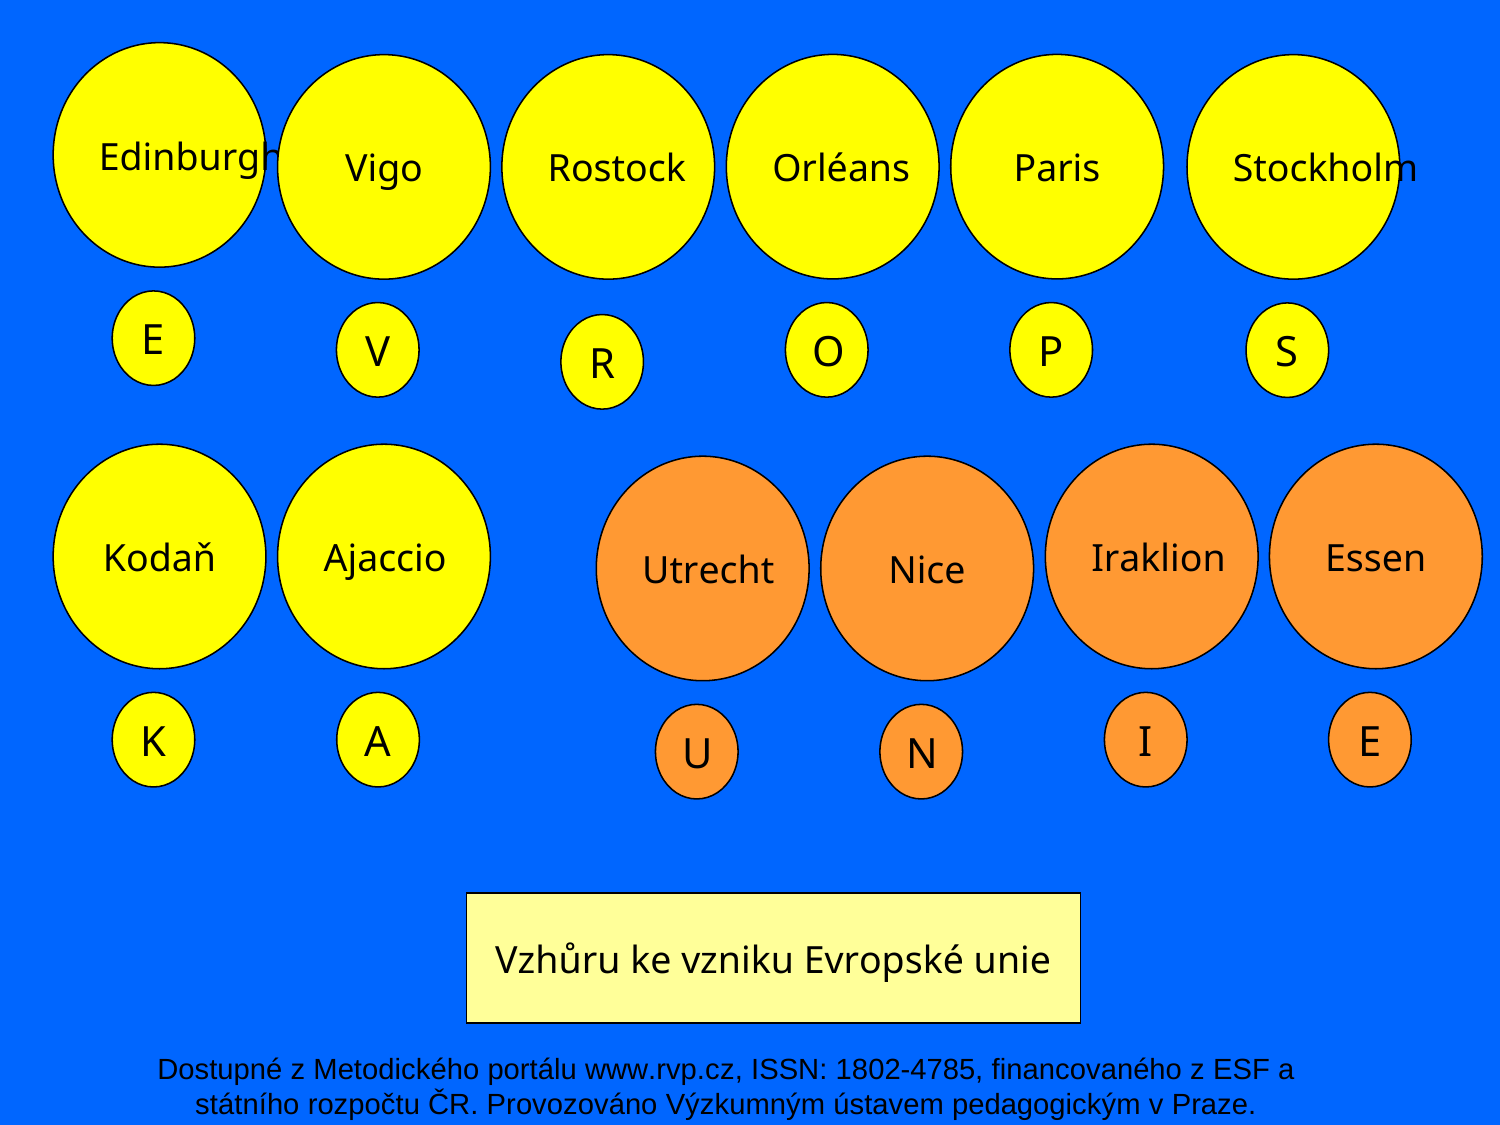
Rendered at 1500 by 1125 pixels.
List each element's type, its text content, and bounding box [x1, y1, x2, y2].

text_box Paris [950, 54, 1164, 279]
text_box P [1009, 302, 1093, 398]
text_box I [1104, 692, 1188, 787]
text_box N [879, 704, 963, 799]
text_box K [112, 692, 195, 787]
text_box A [336, 692, 420, 787]
text_box Iraklion [1045, 444, 1259, 669]
text_box S [1246, 302, 1329, 398]
text_box Dostupné z Metodického portálu www.rvp.cz, ISSN: 1802-4785, financovaného z ESF a státního rozpočtu ČR. Provozováno Výzkumným ústavem pedagogickým v Praze. [105, 1042, 1348, 1103]
text_box Utrecht [596, 456, 810, 681]
text_box Orléans [726, 54, 940, 279]
text_box R [560, 314, 644, 410]
text_box Rostock [501, 54, 715, 280]
text_box V [336, 302, 420, 398]
text_box E [1328, 692, 1412, 787]
text_box Vigo [277, 54, 491, 280]
text_box Nice [820, 456, 1034, 681]
text_box Stockholm [1187, 54, 1400, 280]
text_box Essen [1269, 444, 1483, 669]
text_box Ajaccio [277, 444, 491, 669]
text_box Edinburgh [53, 42, 266, 268]
text_box E [112, 290, 195, 386]
text_box O [785, 302, 869, 398]
text_box Kodaň [53, 444, 266, 669]
text_box U [655, 704, 739, 799]
text_box Vzhůru ke vzniku Evropské unie [466, 893, 1081, 1024]
